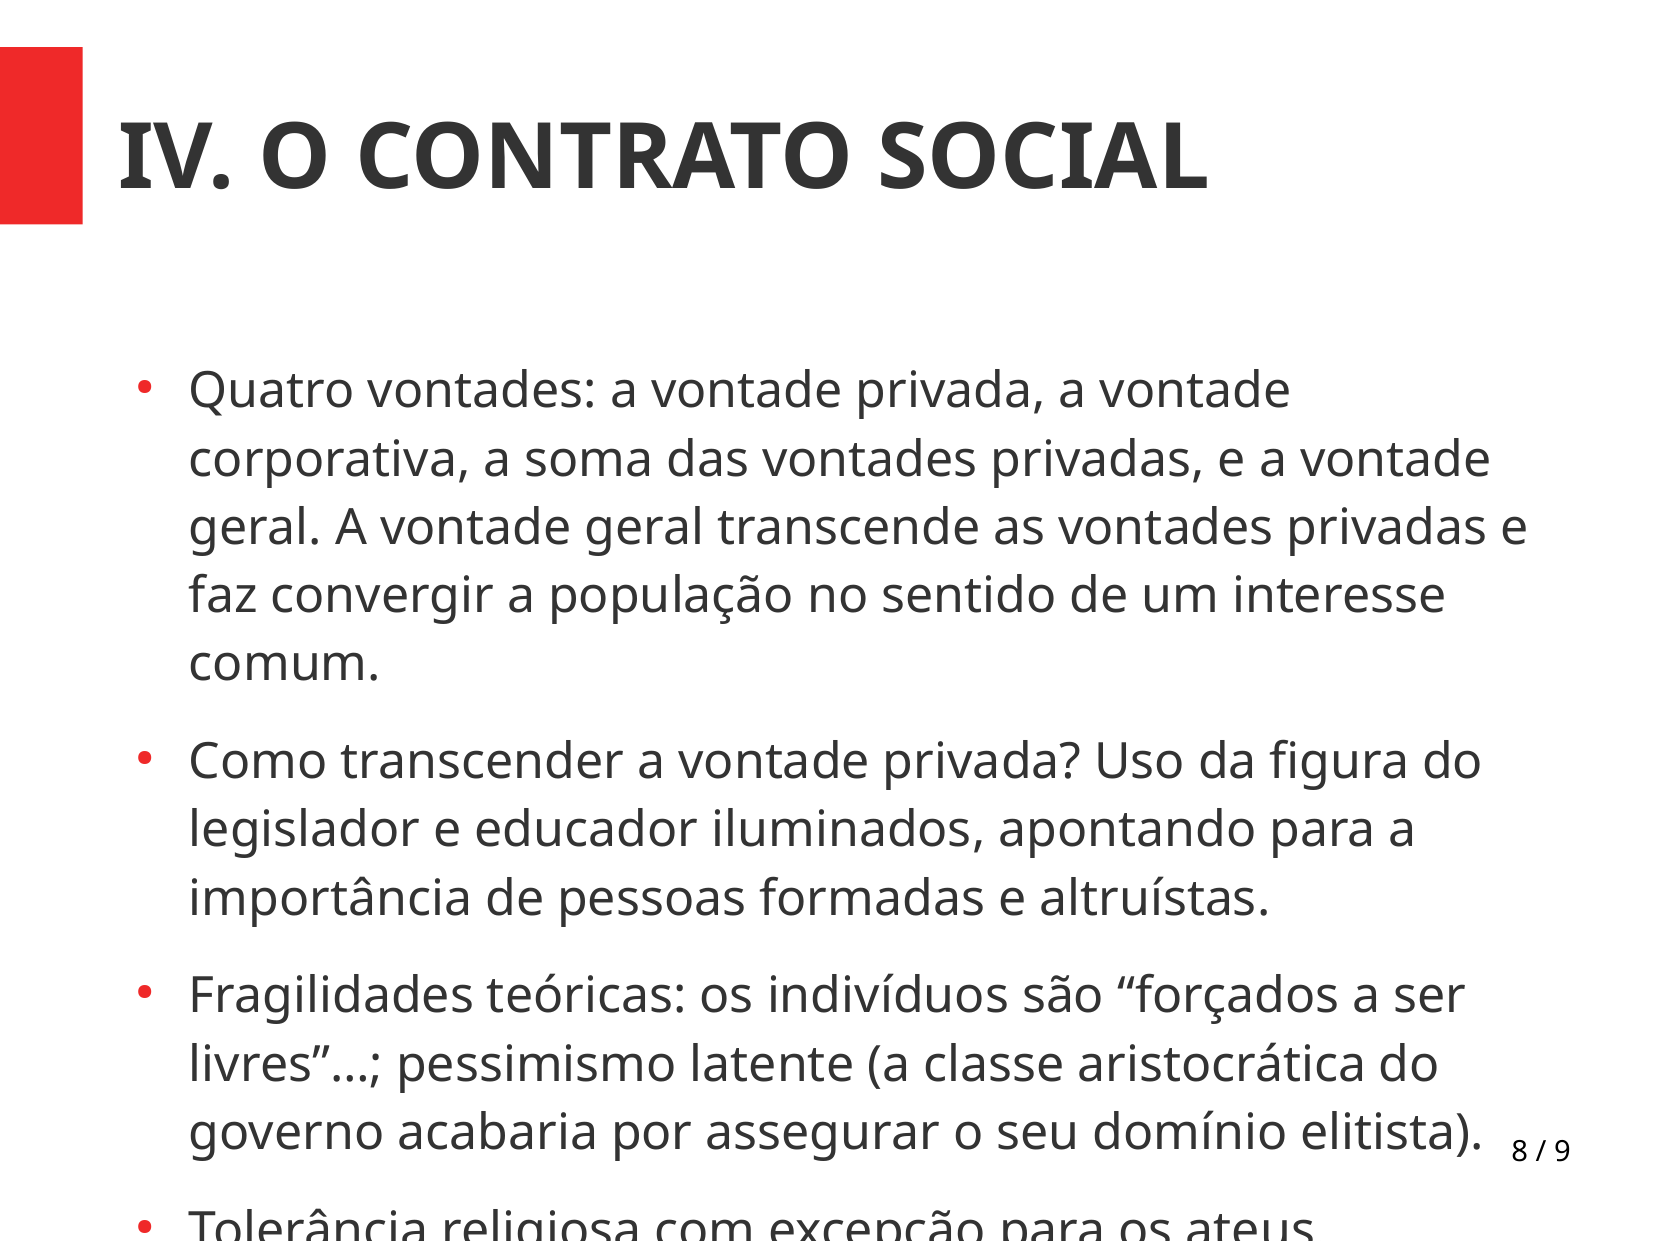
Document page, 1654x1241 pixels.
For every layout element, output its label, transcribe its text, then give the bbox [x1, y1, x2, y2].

title IV. O CONTRATO SOCIAL [118, 49, 1571, 257]
list Quatro vontades: a vontade privada, a vontade corporativa, a soma das vontades privadas, e a vontade geral. A vontade geral transcende as vontades privadas e faz convergir a população no sentido de um interesse comum. Como transcender a vontade privada? Uso da figura do legislador e educador iluminados, apontando para a importância de pessoas formadas e altruístas. Fragilidades teóricas: os indivíduos são “forçados a ser livres”…; pessimismo latente (a classe aristocrática do governo acabaria por assegurar o seu domínio elitista). Tolerância religiosa com excepção para os ateus. [118, 354, 1536, 1074]
